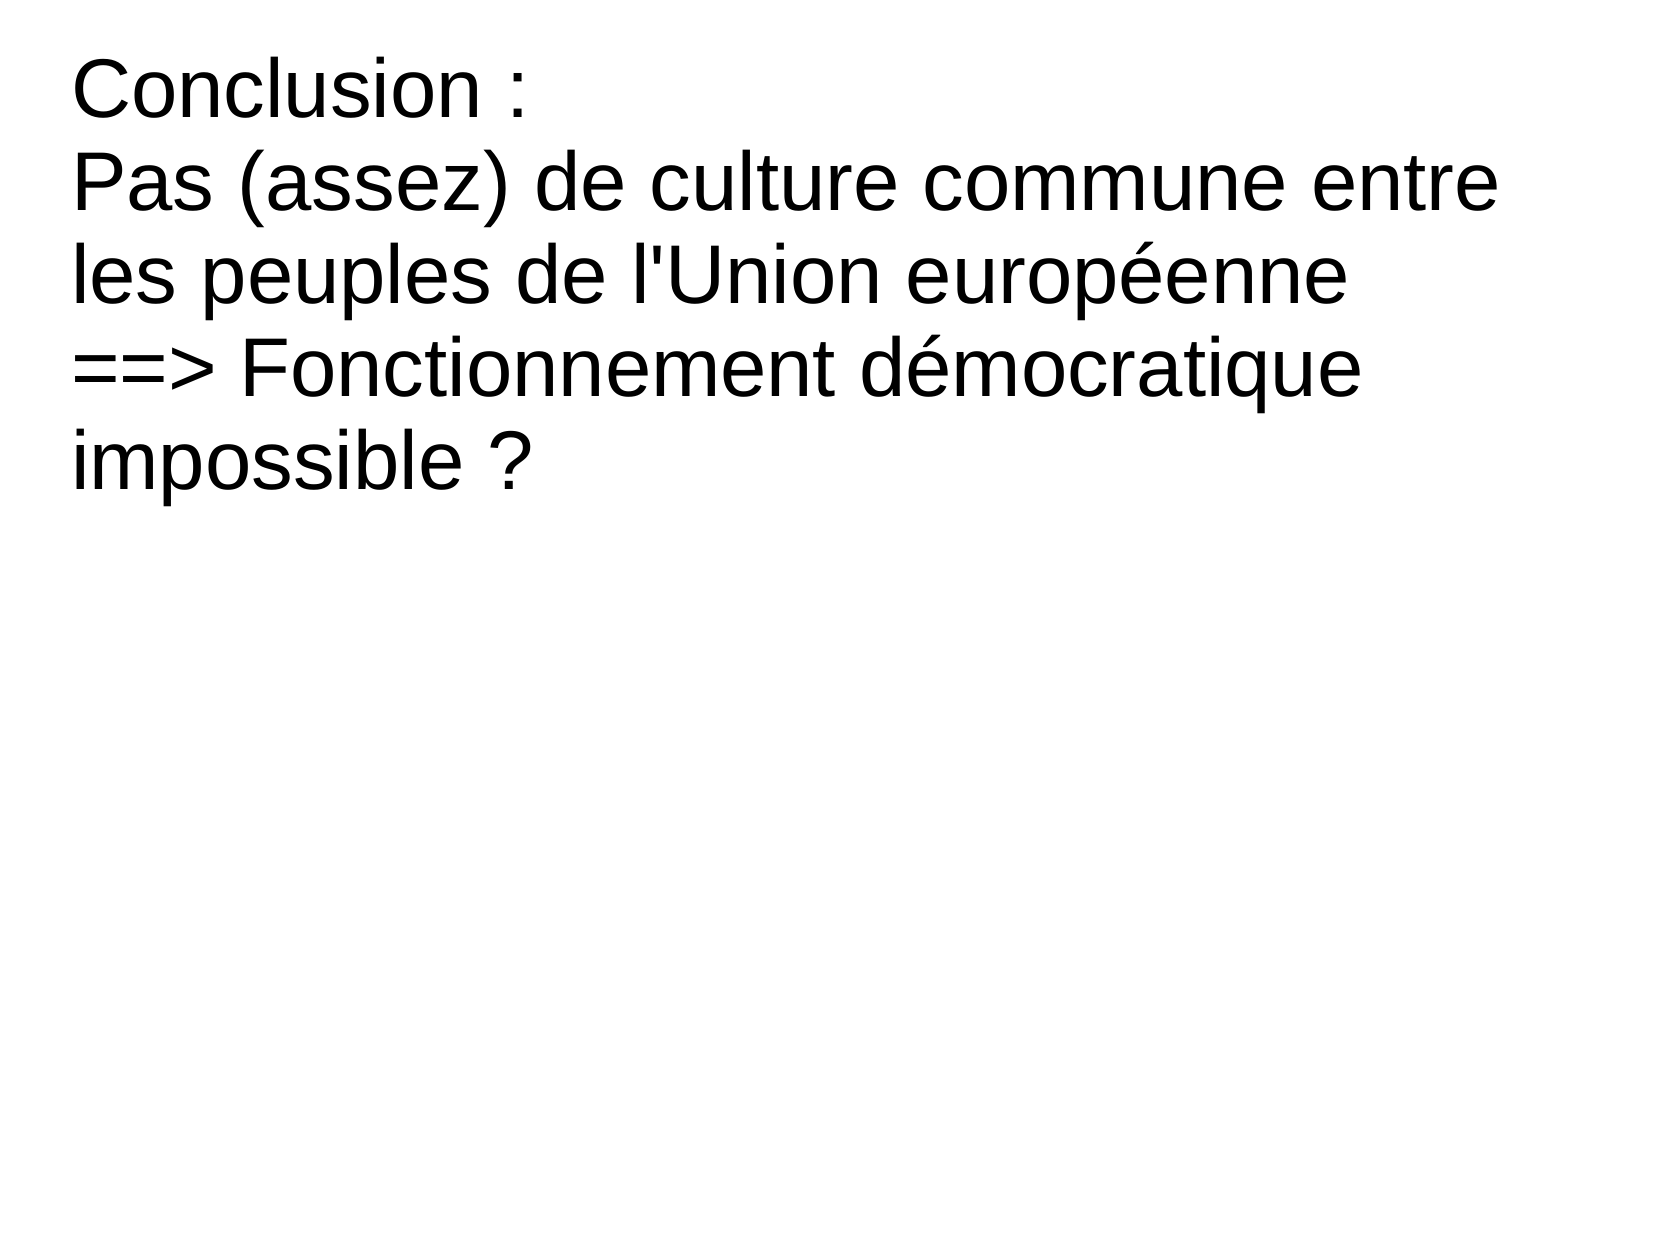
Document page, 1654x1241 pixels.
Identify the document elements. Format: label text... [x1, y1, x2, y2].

text_box Conclusion : Pas (assez) de culture commune entre les peuples de l'Union européenne ==> Fonctionnement démocratique impossible ? [56, 34, 1559, 515]
